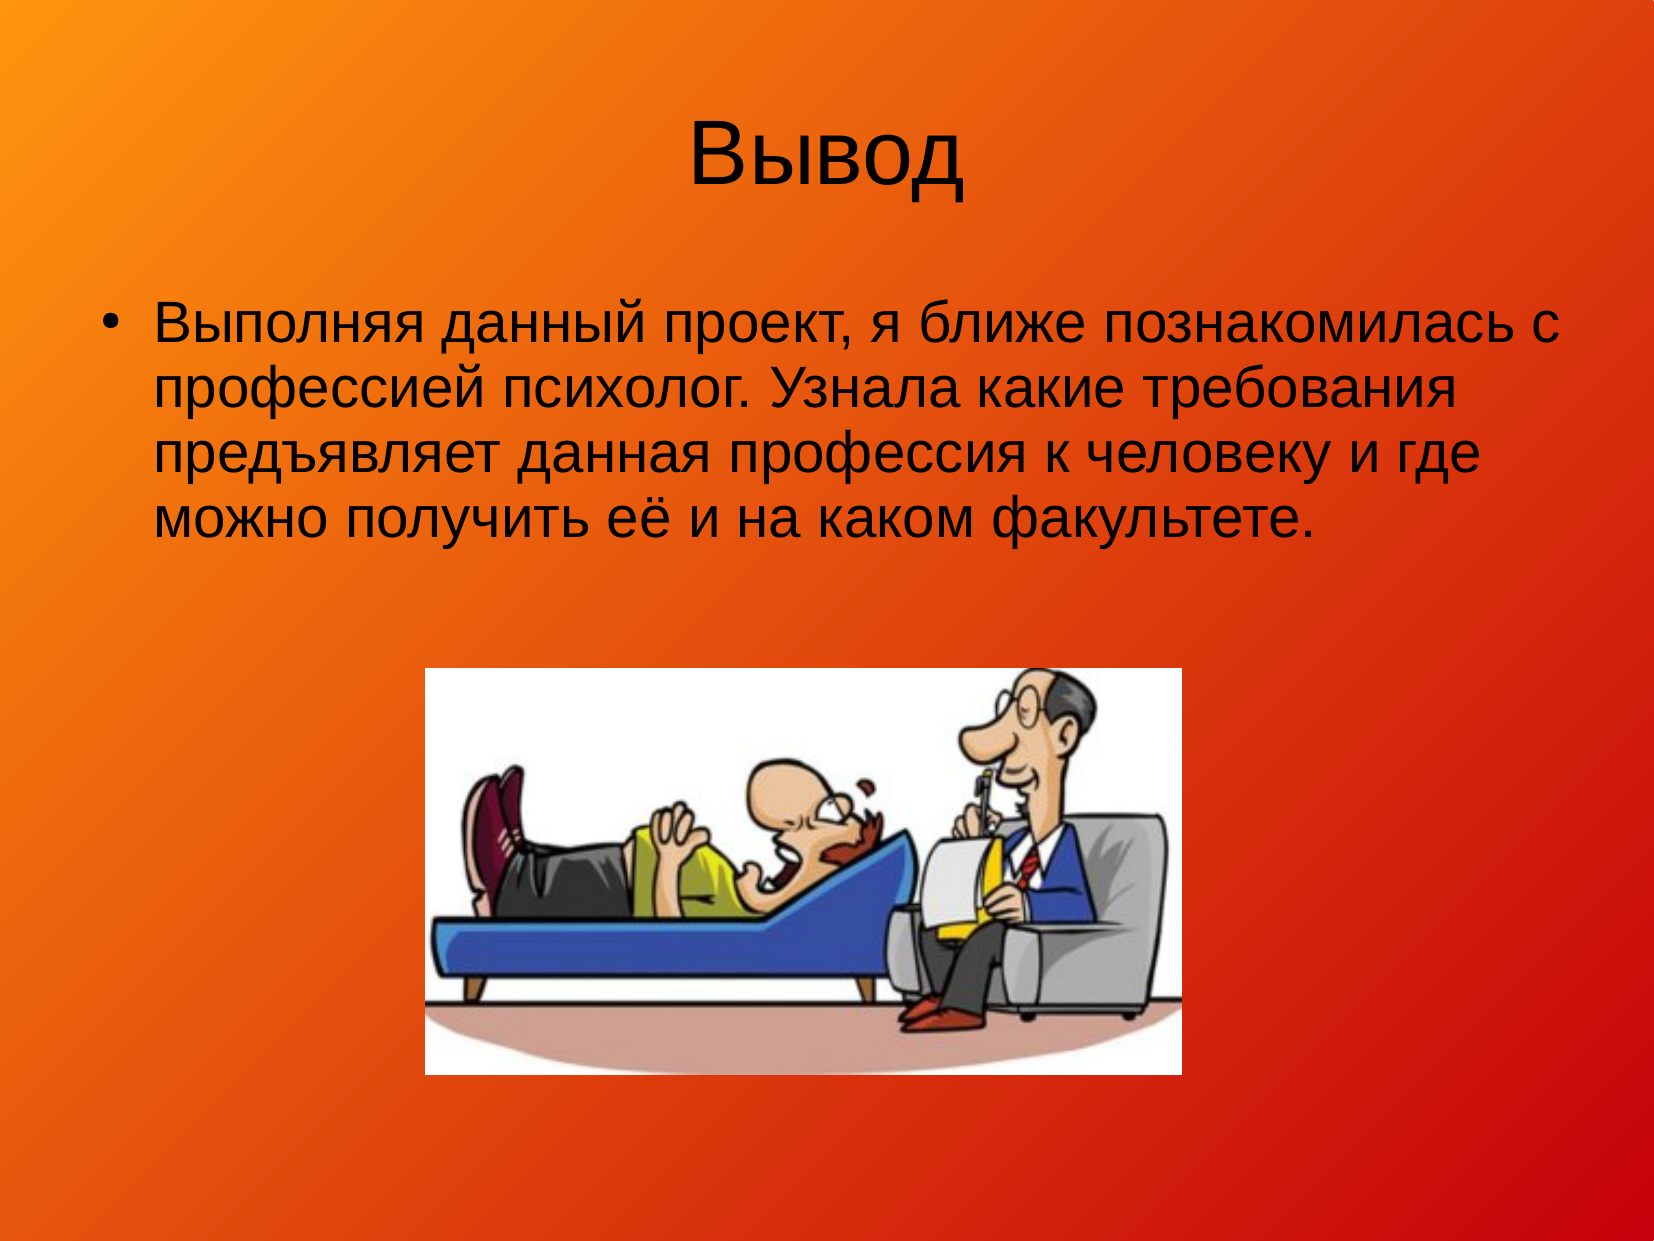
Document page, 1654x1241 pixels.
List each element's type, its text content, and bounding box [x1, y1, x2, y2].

title Вывод [82, 49, 1571, 257]
list Выполняя данный проект, я ближе познакомилась с профессией психолог. Узнала какие требования предъявляет данная профессия к человеку и где можно получить её и на каком факультете. [82, 290, 1571, 1010]
picture [425, 668, 1182, 1075]
